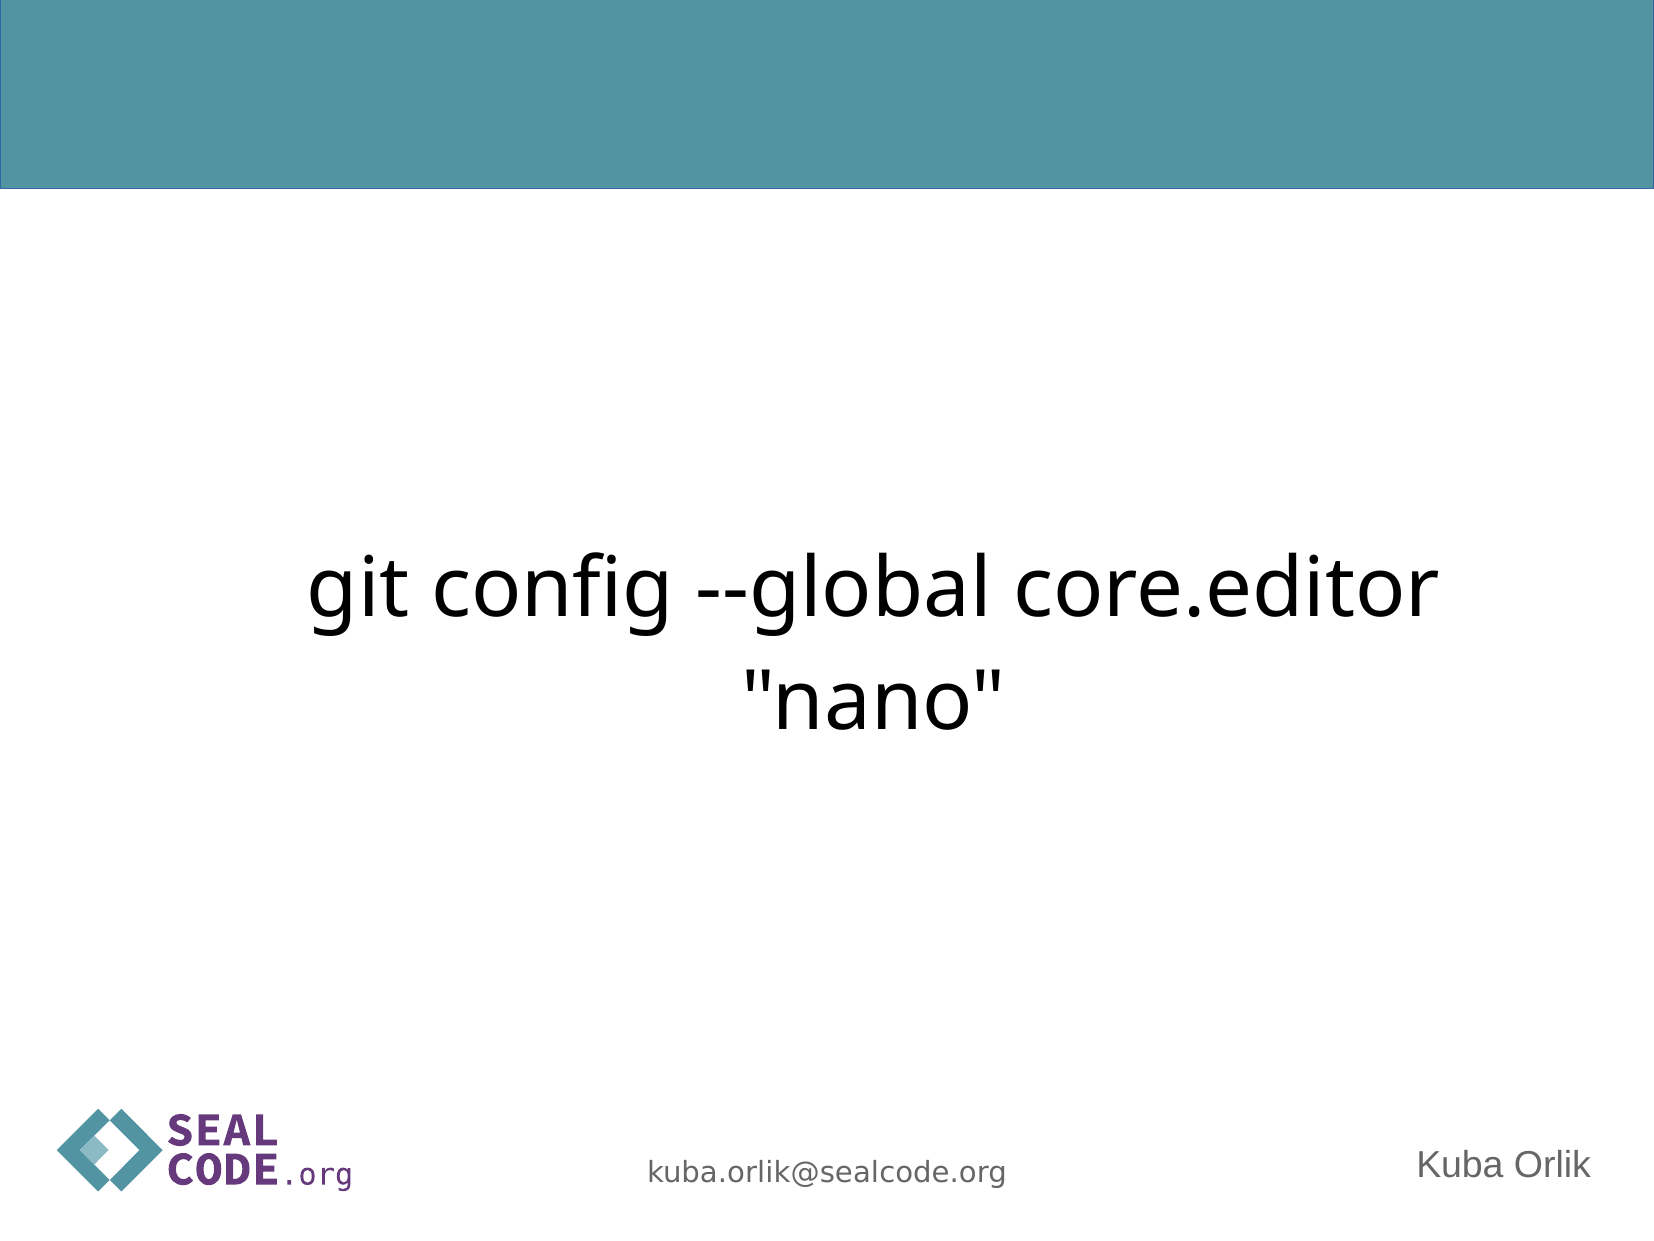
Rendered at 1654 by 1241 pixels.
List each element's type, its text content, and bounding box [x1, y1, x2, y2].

text_box git config --global core.editor "nano" [129, 519, 1583, 1052]
